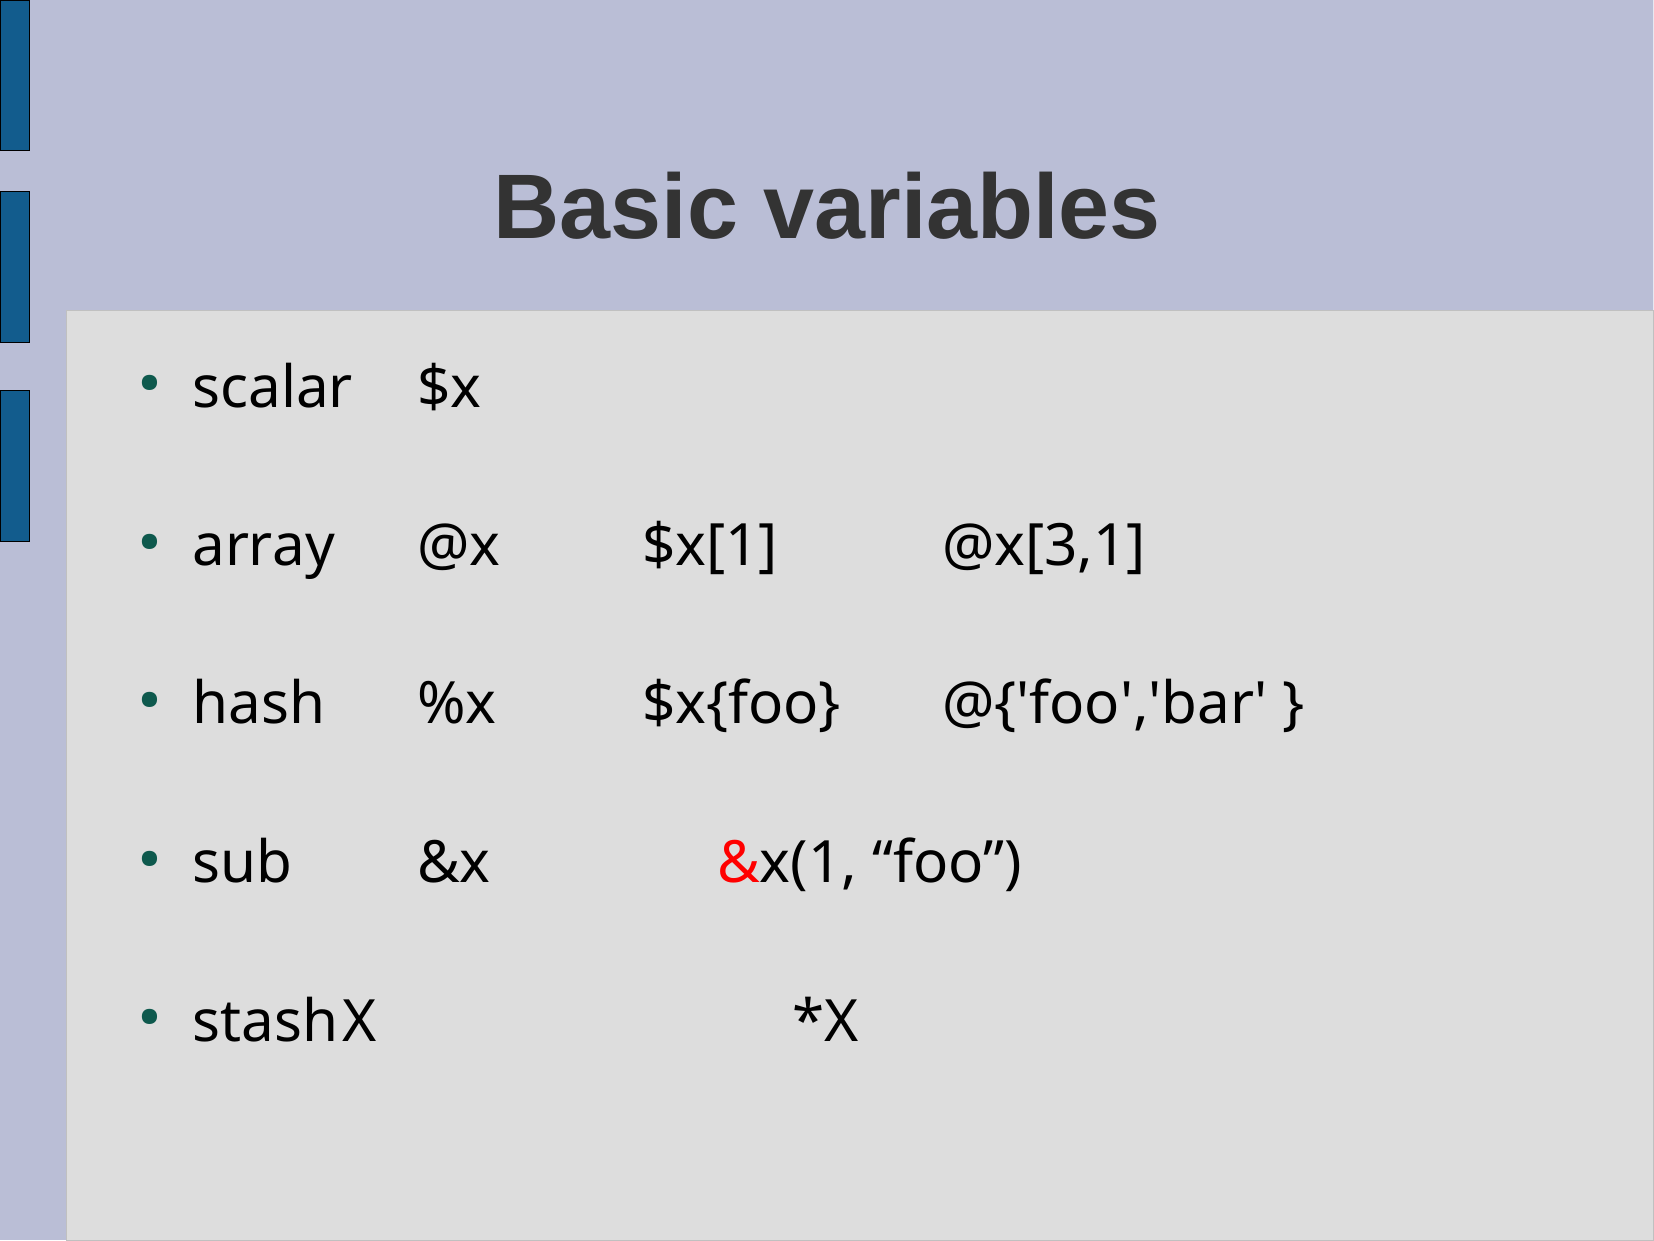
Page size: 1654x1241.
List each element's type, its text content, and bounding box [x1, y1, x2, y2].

title Basic variables [121, 102, 1534, 311]
list scalar $x array @x $x[1] @x[3,1] hash %x $x{foo} @{'foo','bar' } sub &x &x(1, “foo”) stash X *X [121, 344, 1534, 1187]
